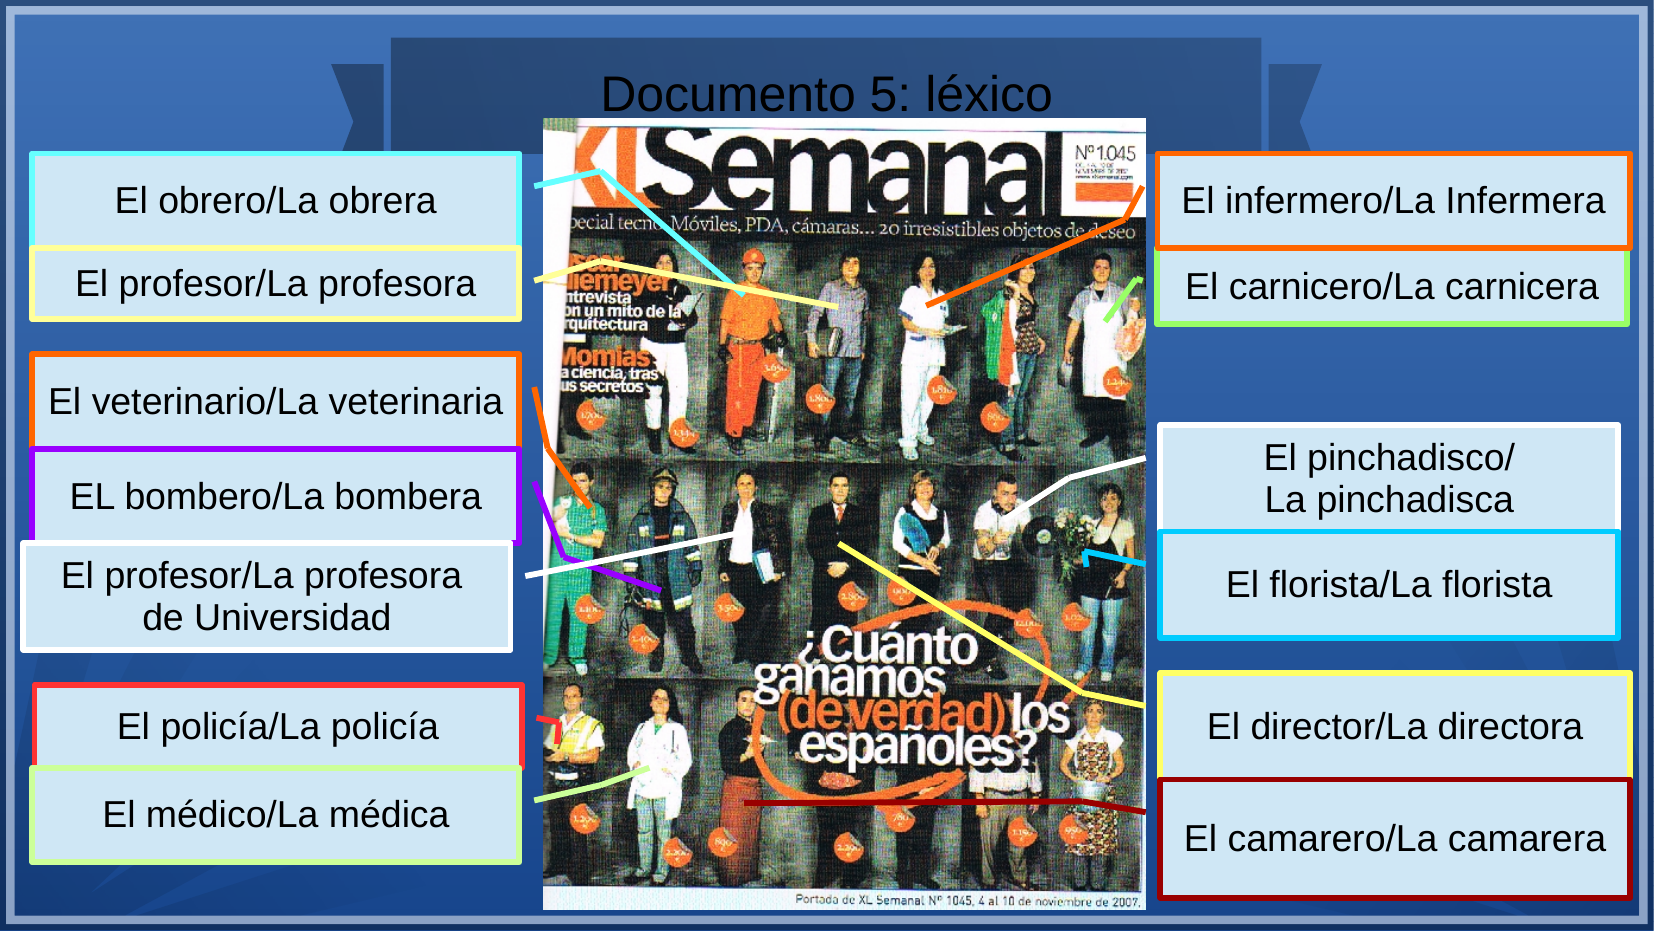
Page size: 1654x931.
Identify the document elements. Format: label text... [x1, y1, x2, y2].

text_box El florista/La florista [1160, 531, 1618, 638]
text_box El veterinario/La veterinaria [32, 354, 519, 449]
picture [543, 118, 1146, 910]
text_box El camarero/La camarera [1160, 780, 1630, 898]
text_box El infermero/La Infermera [1157, 154, 1630, 248]
text_box El obrero/La obrera [32, 154, 519, 248]
text_box El pinchadisco/ La pinchadisca [1160, 425, 1618, 531]
title Documento 5: léxico [389, 35, 1264, 154]
text_box El profesor/La profesora [32, 248, 519, 319]
text_box EL bombero/La bombera [32, 449, 519, 543]
text_box El carnicero/La carnicera [1157, 248, 1627, 324]
text_box El médico/La médica [32, 768, 519, 862]
text_box El policía/La policía [34, 685, 522, 768]
text_box El profesor/La profesora de Universidad [23, 543, 511, 650]
text_box El director/La directora [1160, 673, 1630, 780]
picture [543, 172, 732, 286]
picture [543, 507, 581, 572]
